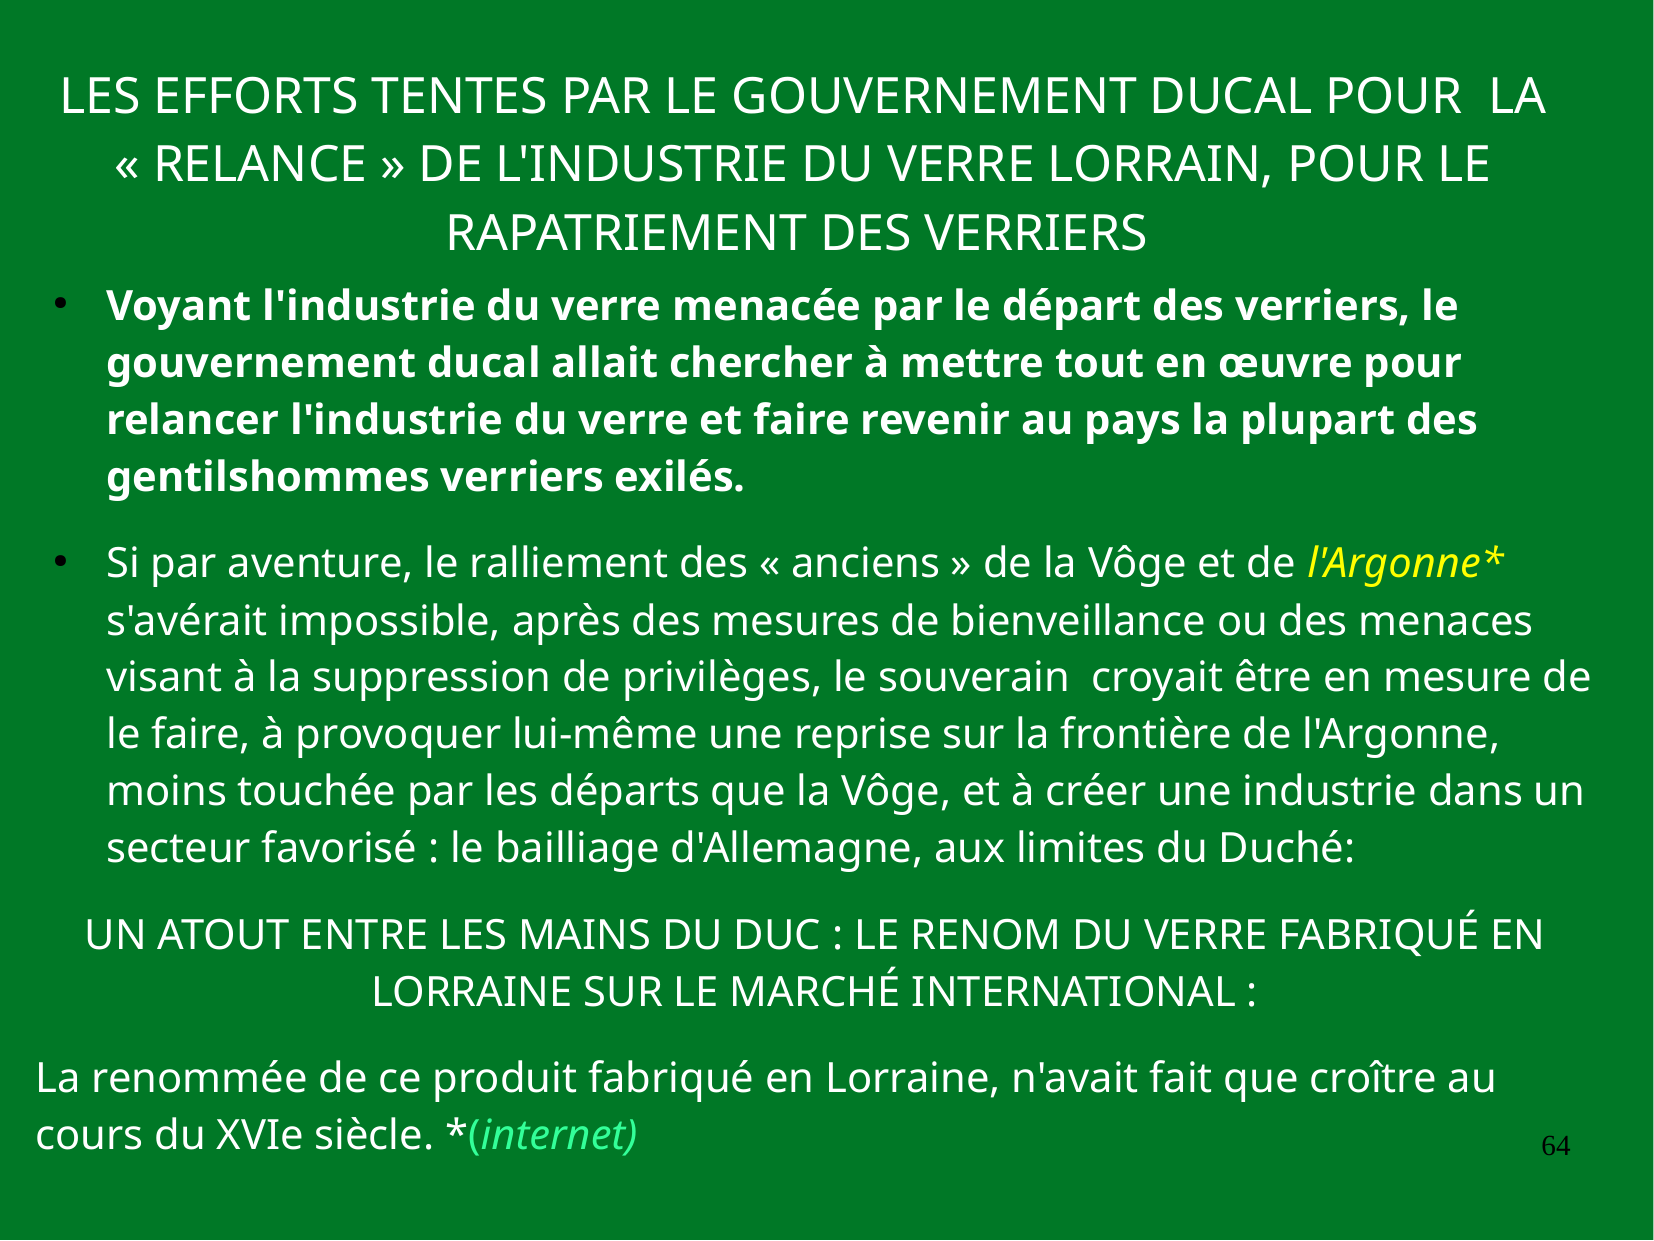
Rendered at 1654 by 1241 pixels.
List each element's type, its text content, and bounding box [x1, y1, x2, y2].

title LES EFFORTS TENTES PAR LE GOUVERNEMENT DUCAL POUR LA « RELANCE » DE L'INDUSTRIE DU VERRE LORRAIN, POUR LE RAPATRIEMENT DES VERRIERS [59, 59, 1548, 267]
list Voyant l'industrie du verre menacée par le départ des verriers, le gouvernement ducal allait chercher à mettre tout en œuvre pour relancer l'industrie du verre et faire revenir au pays la plupart des gentilshommes verriers exilés. Si par aventure, le ralliement des « anciens » de la Vôge et de l'Argonne* s'avérait impossible, après des mesures de bienveillance ou des menaces visant à la suppression de privilèges, le souverain croyait être en mesure de le faire, à provoquer lui-même une reprise sur la frontière de l'Argonne, moins touchée par les départs que la Vôge, et à créer une industrie dans un secteur favorisé : le bailliage d'Allemagne, aux limites du Duché: UN ATOUT ENTRE LES MAINS DU DUC : LE RENOM DU VERRE FABRIQUÉ EN LORRAINE SUR LE MARCHÉ INTERNATIONAL : La renommée de ce produit fabriqué en Lorraine, n'avait fait que croître au cours du XVIe siècle. *(internet) [35, 275, 1595, 1146]
